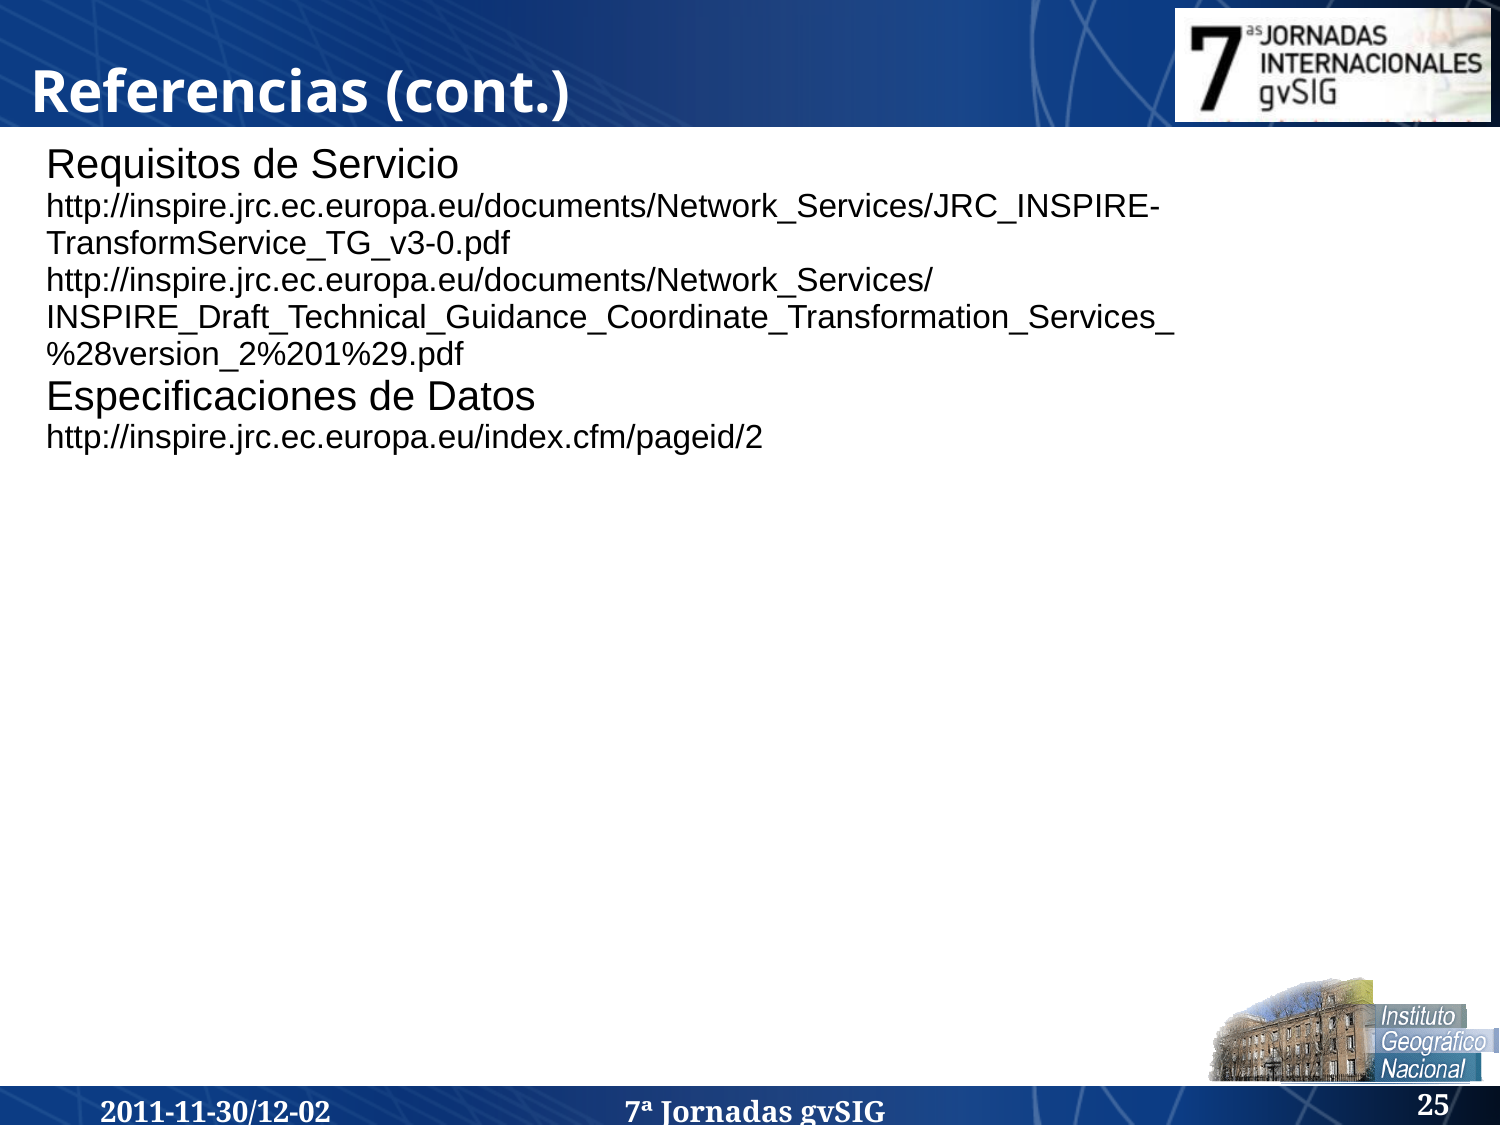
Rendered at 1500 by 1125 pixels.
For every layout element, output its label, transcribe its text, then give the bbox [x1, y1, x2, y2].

picture [0, 0, 1500, 127]
text_box Requisitos de Servicio http://inspire.jrc.ec.europa.eu/documents/Network_Services/JRC_INSPIRE-TransformService_TG_v3-0.pdf http://inspire.jrc.ec.europa.eu/documents/Network_Services/INSPIRE_Draft_Technical_Guidance_Coordinate_Transformation_Services_%28version_2%201%29.pdf Especificaciones de Datos http://inspire.jrc.ec.europa.eu/index.cfm/pageid/2 [31, 133, 1465, 950]
picture [0, 968, 1500, 1125]
text_box Referencias (cont.) [0, 43, 1275, 107]
